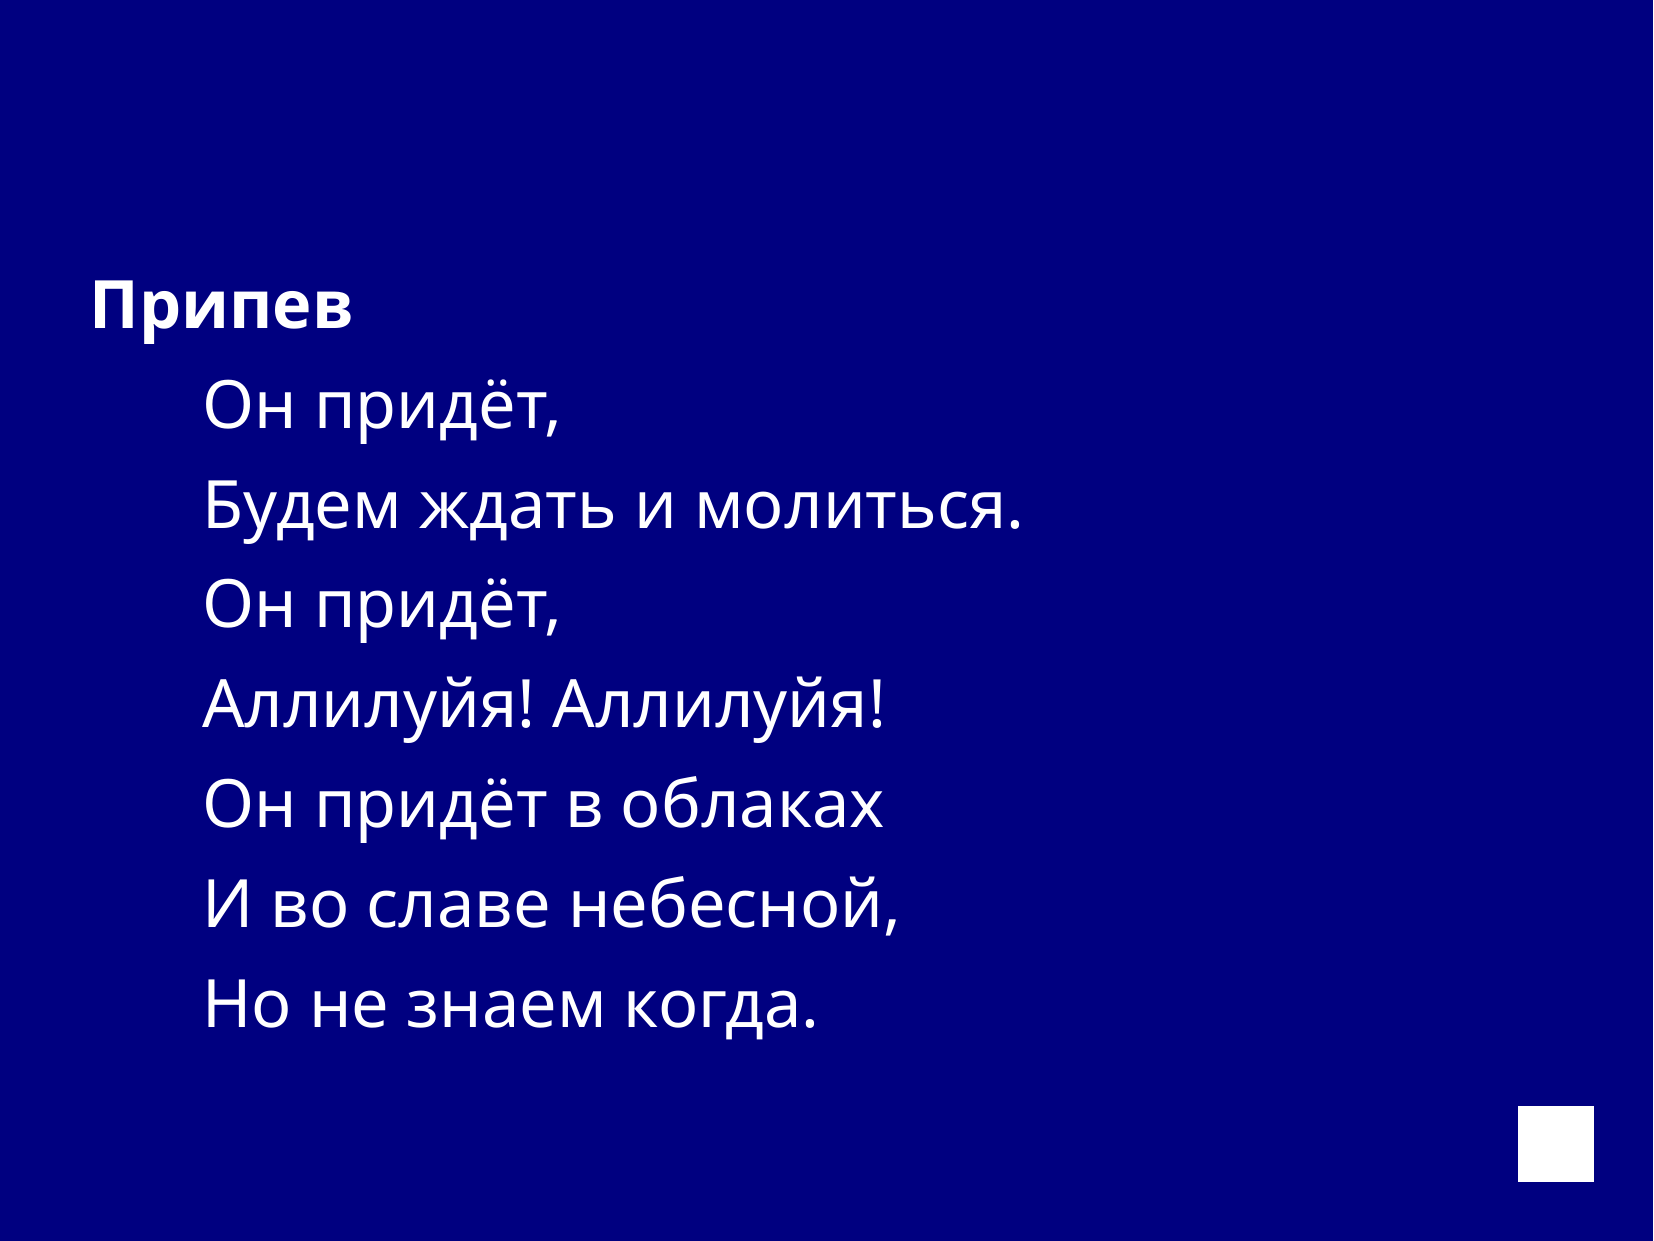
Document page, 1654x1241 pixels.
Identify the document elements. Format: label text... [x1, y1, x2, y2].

text_box [1518, 1106, 1594, 1182]
text_box Припев Он придёт, Будем ждать и молиться. Он придёт, Аллилуйя! Аллилуйя! Он придёт в облаках И во славе небесной, Но не знаем когда. [75, 150, 1576, 1163]
